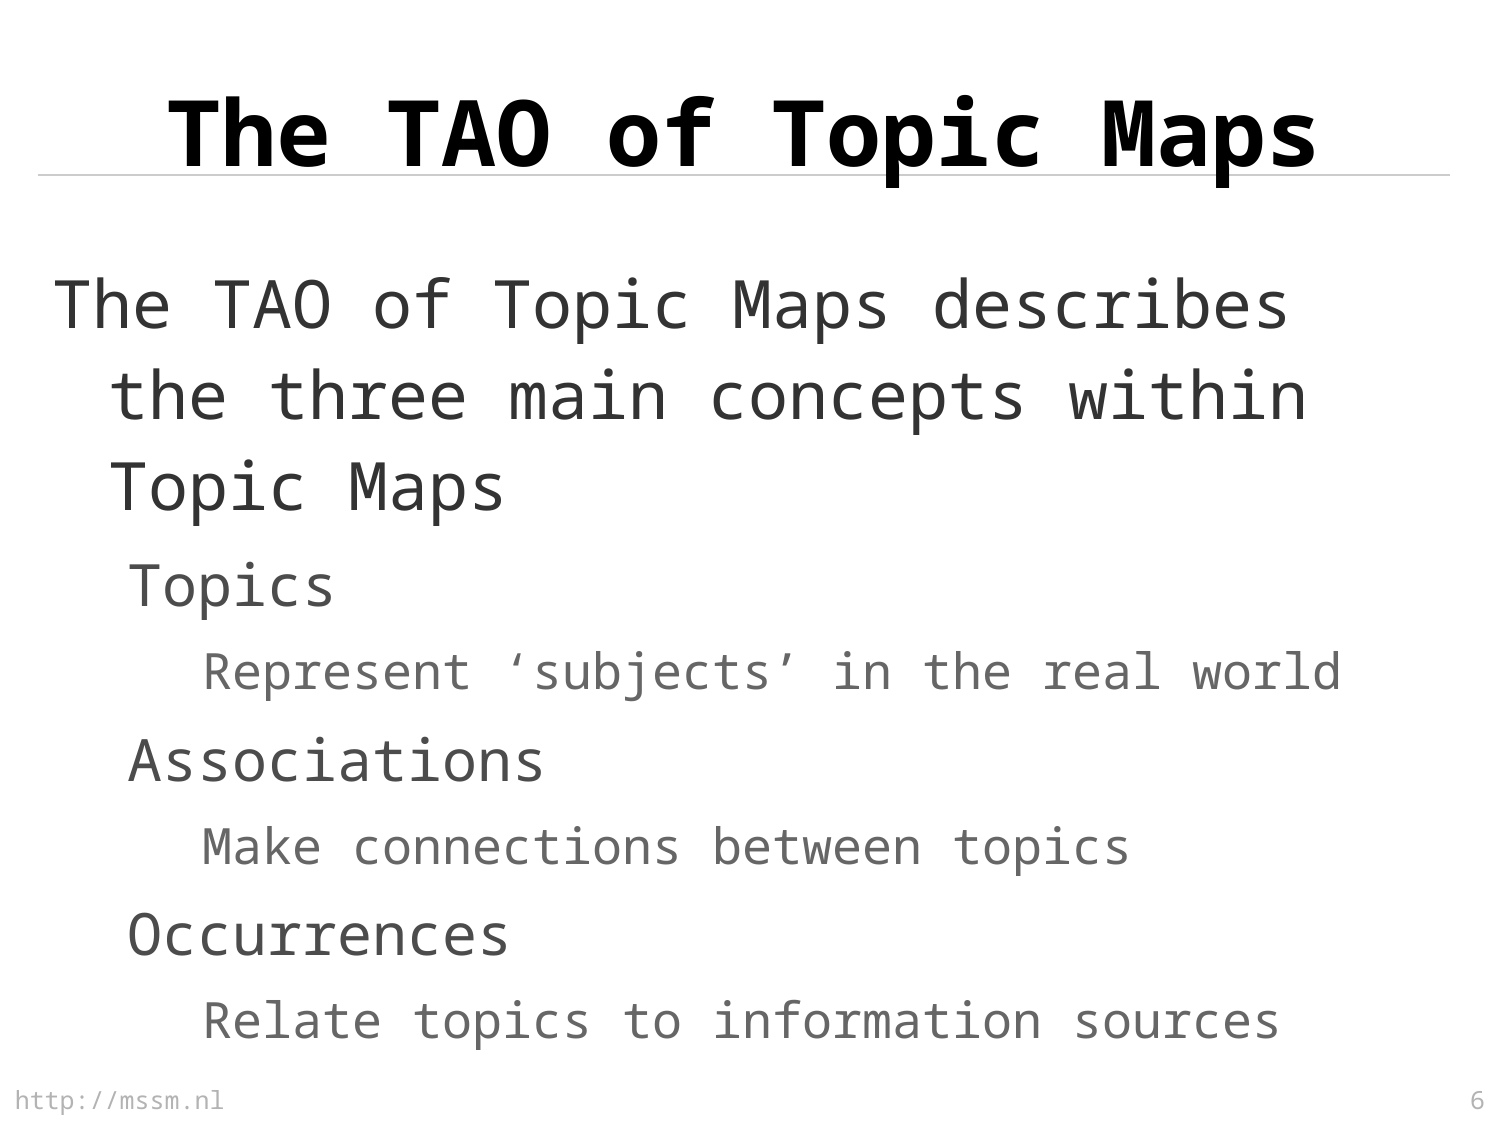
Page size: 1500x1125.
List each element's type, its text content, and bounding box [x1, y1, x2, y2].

list The TAO of Topic Maps describes the three main concepts within Topic Maps Topics Represent ‘subjects’ in the real world Associations Make connections between topics Occurrences Relate topics to information sources http://www.ontopia.net/topicmaps/materials/tao.html [37, 249, 1450, 1076]
title The TAO of Topic Maps [37, 37, 1450, 225]
